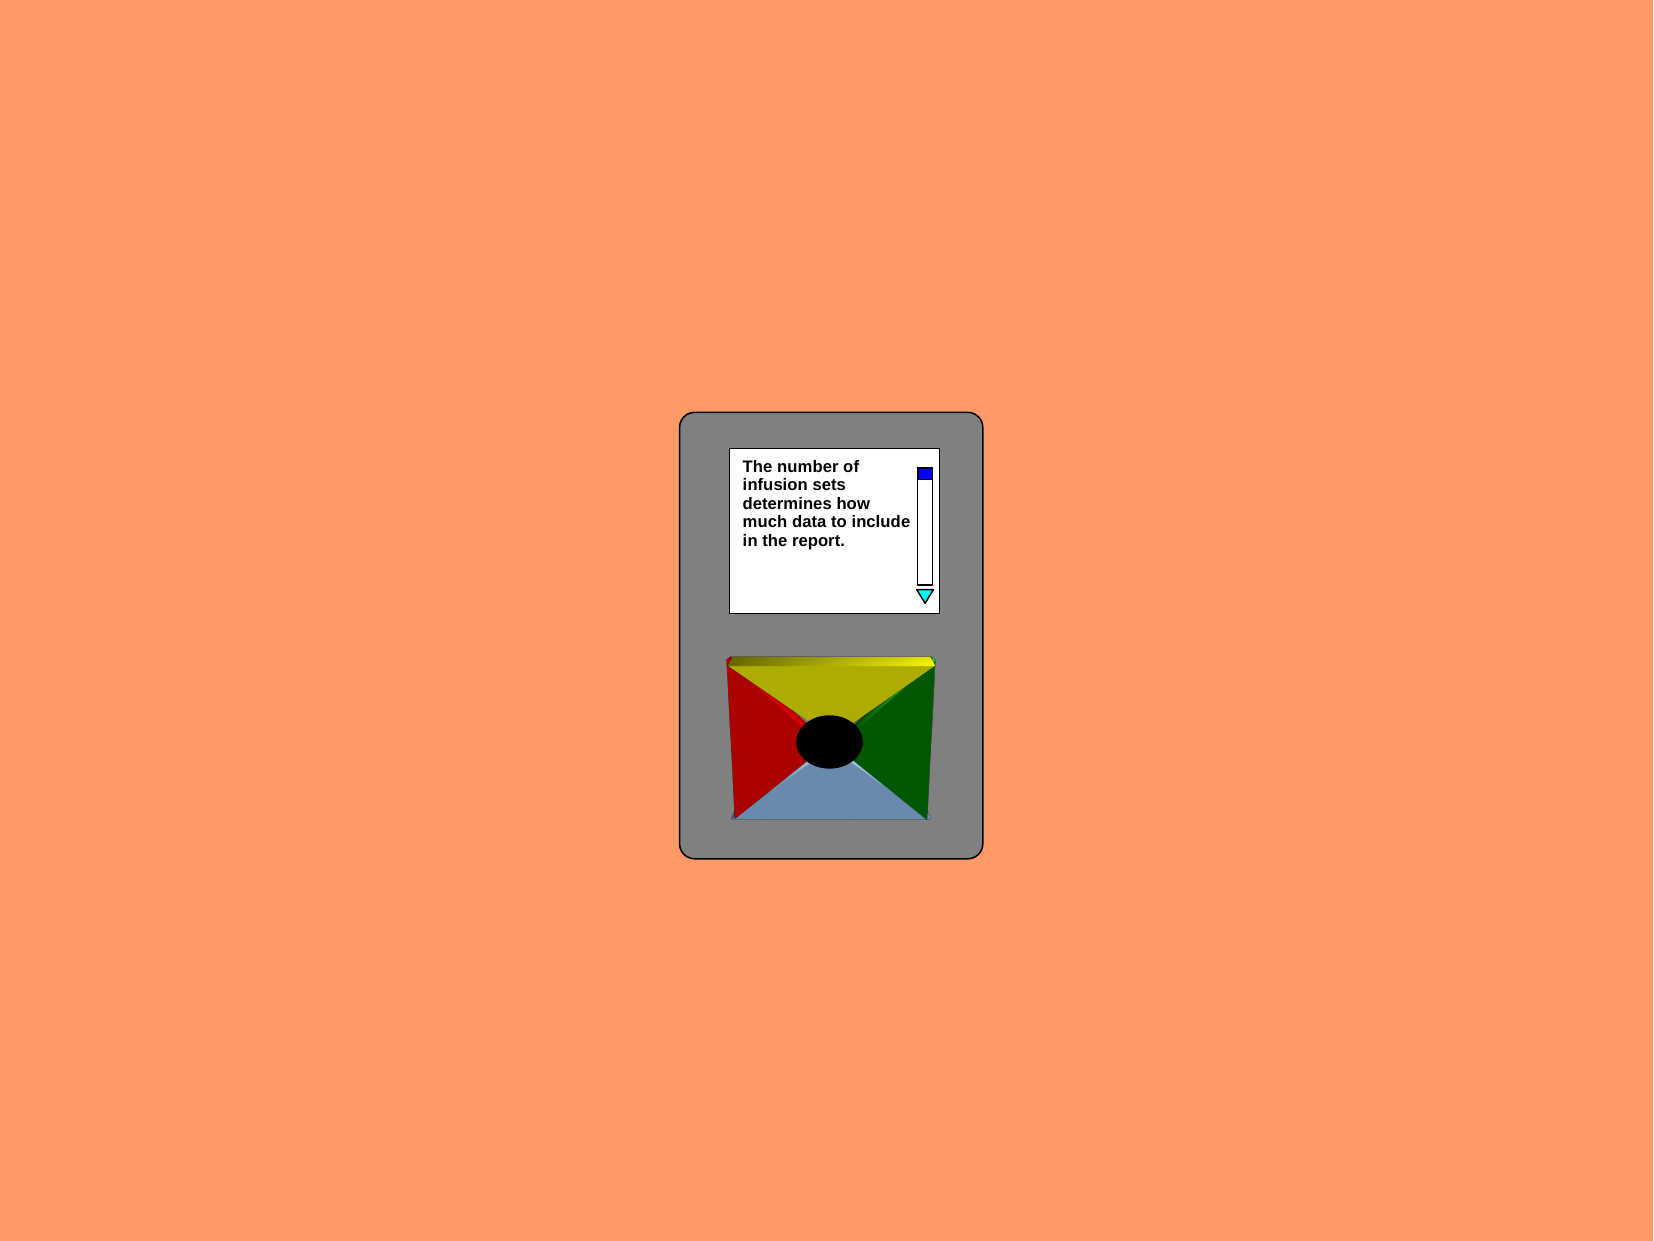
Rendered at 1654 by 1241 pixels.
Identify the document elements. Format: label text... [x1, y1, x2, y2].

text_box The number of infusion sets determines how much data to include in the report. [727, 450, 930, 558]
text_box [679, 412, 983, 859]
